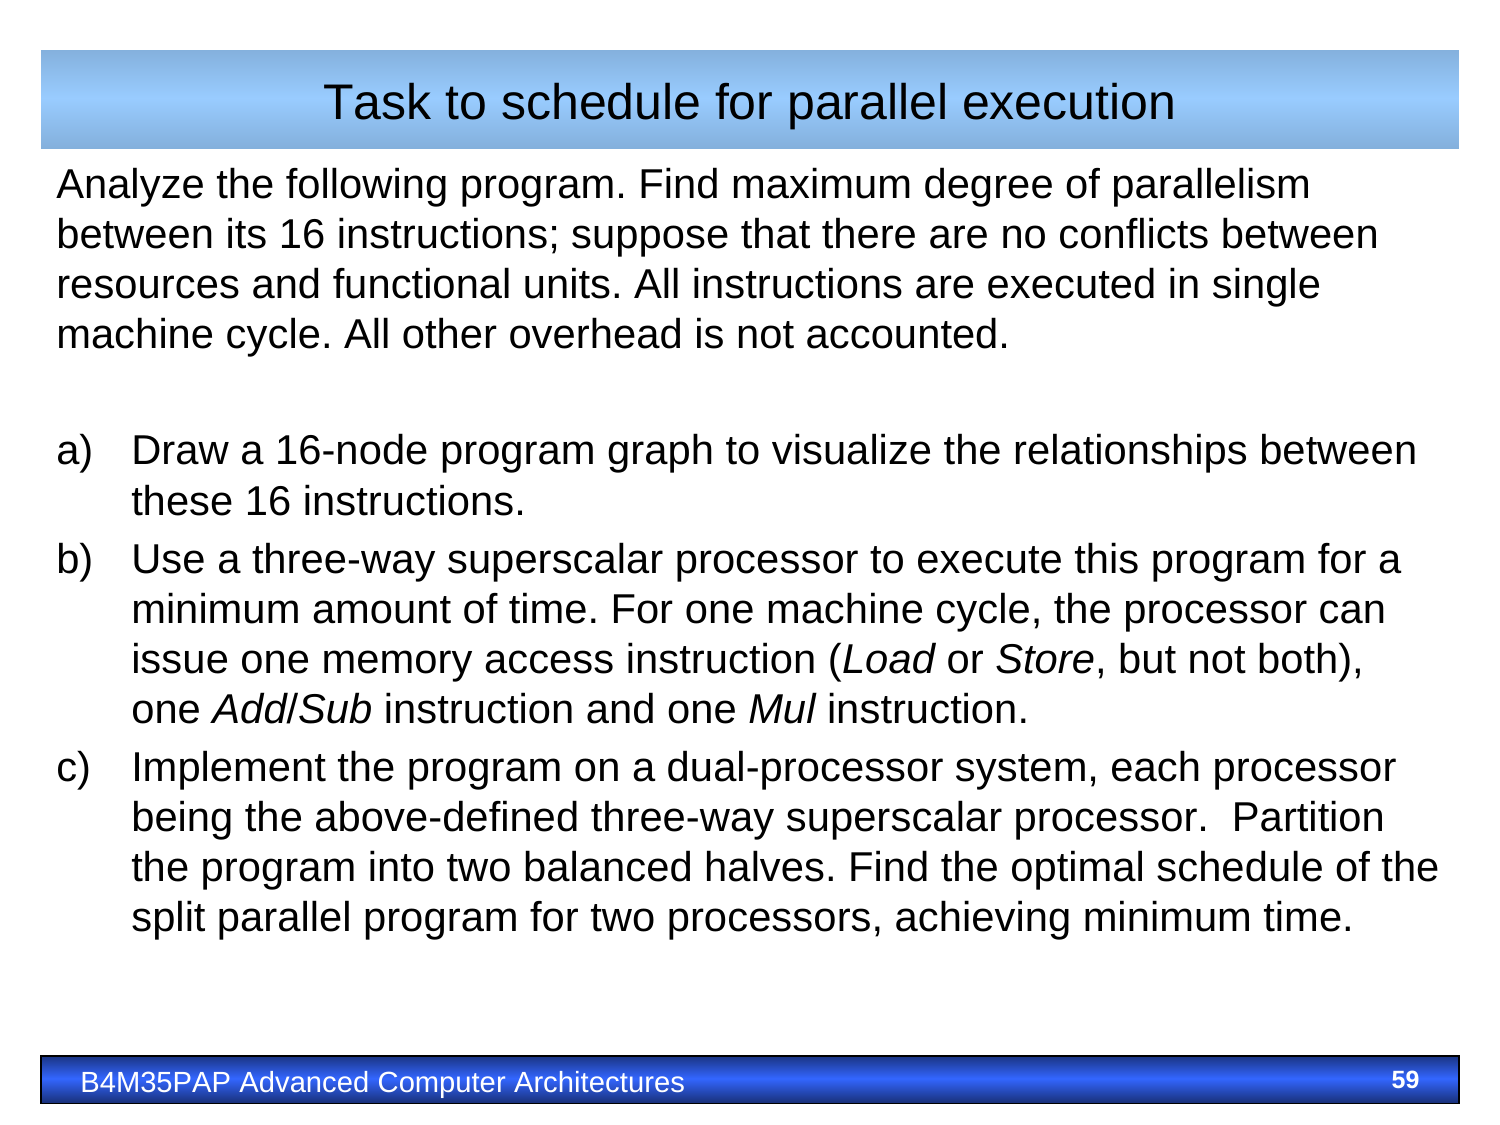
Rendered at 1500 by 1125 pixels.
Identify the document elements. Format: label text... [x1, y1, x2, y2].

list Analyze the following program. Find maximum degree of parallelism between its 16 instructions; suppose that there are no conflicts between resources and functional units. All instructions are executed in single machine cycle. All other overhead is not accounted. Draw a 16-node program graph to visualize the relationships between these 16 instructions. Use a three-way superscalar processor to execute this program for a minimum amount of time. For one machine cycle, the processor can issue one memory access instruction (Load or Store, but not both), one Add/Sub instruction and one Mul instruction. Implement the program on a dual-processor system, each processor being the above-defined three-way superscalar processor. Partition the program into two balanced halves. Find the optimal schedule of the split parallel program for two processors, achieving minimum time. [41, 148, 1459, 1000]
title Task to schedule for parallel execution [41, 50, 1459, 148]
